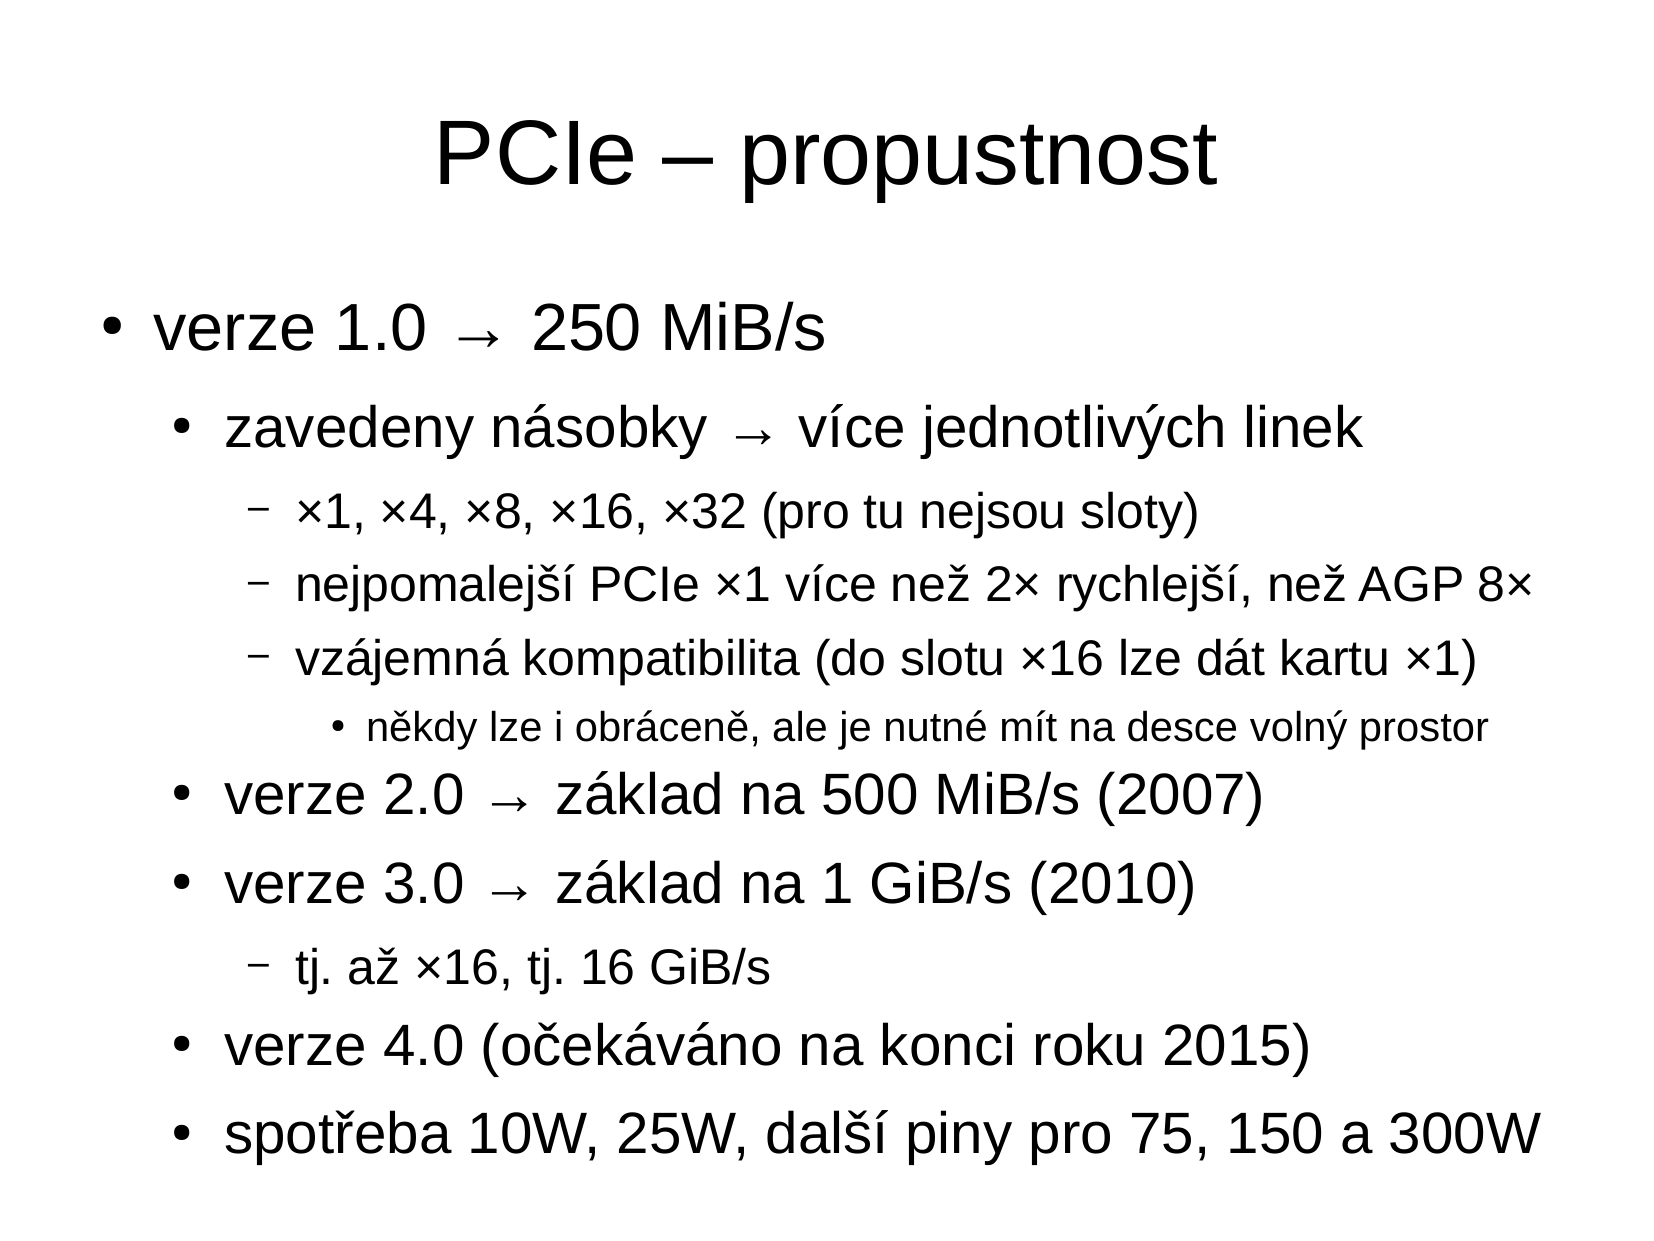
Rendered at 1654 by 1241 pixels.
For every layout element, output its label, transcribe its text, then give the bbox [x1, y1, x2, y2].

list verze 1.0 → 250 MiB/s zavedeny násobky → více jednotlivých linek ×1, ×4, ×8, ×16, ×32 (pro tu nejsou sloty) nejpomalejší PCIe ×1 více než 2× rychlejší, než AGP 8× vzájemná kompatibilita (do slotu ×16 lze dát kartu ×1) někdy lze i obráceně, ale je nutné mít na desce volný prostor verze 2.0 → základ na 500 MiB/s (2007) verze 3.0 → základ na 1 GiB/s (2010) tj. až ×16, tj. 16 GiB/s verze 4.0 (očekáváno na konci roku 2015) spotřeba 10W, 25W, další piny pro 75, 150 a 300W [82, 290, 1571, 1167]
title PCIe – propustnost [82, 49, 1571, 257]
